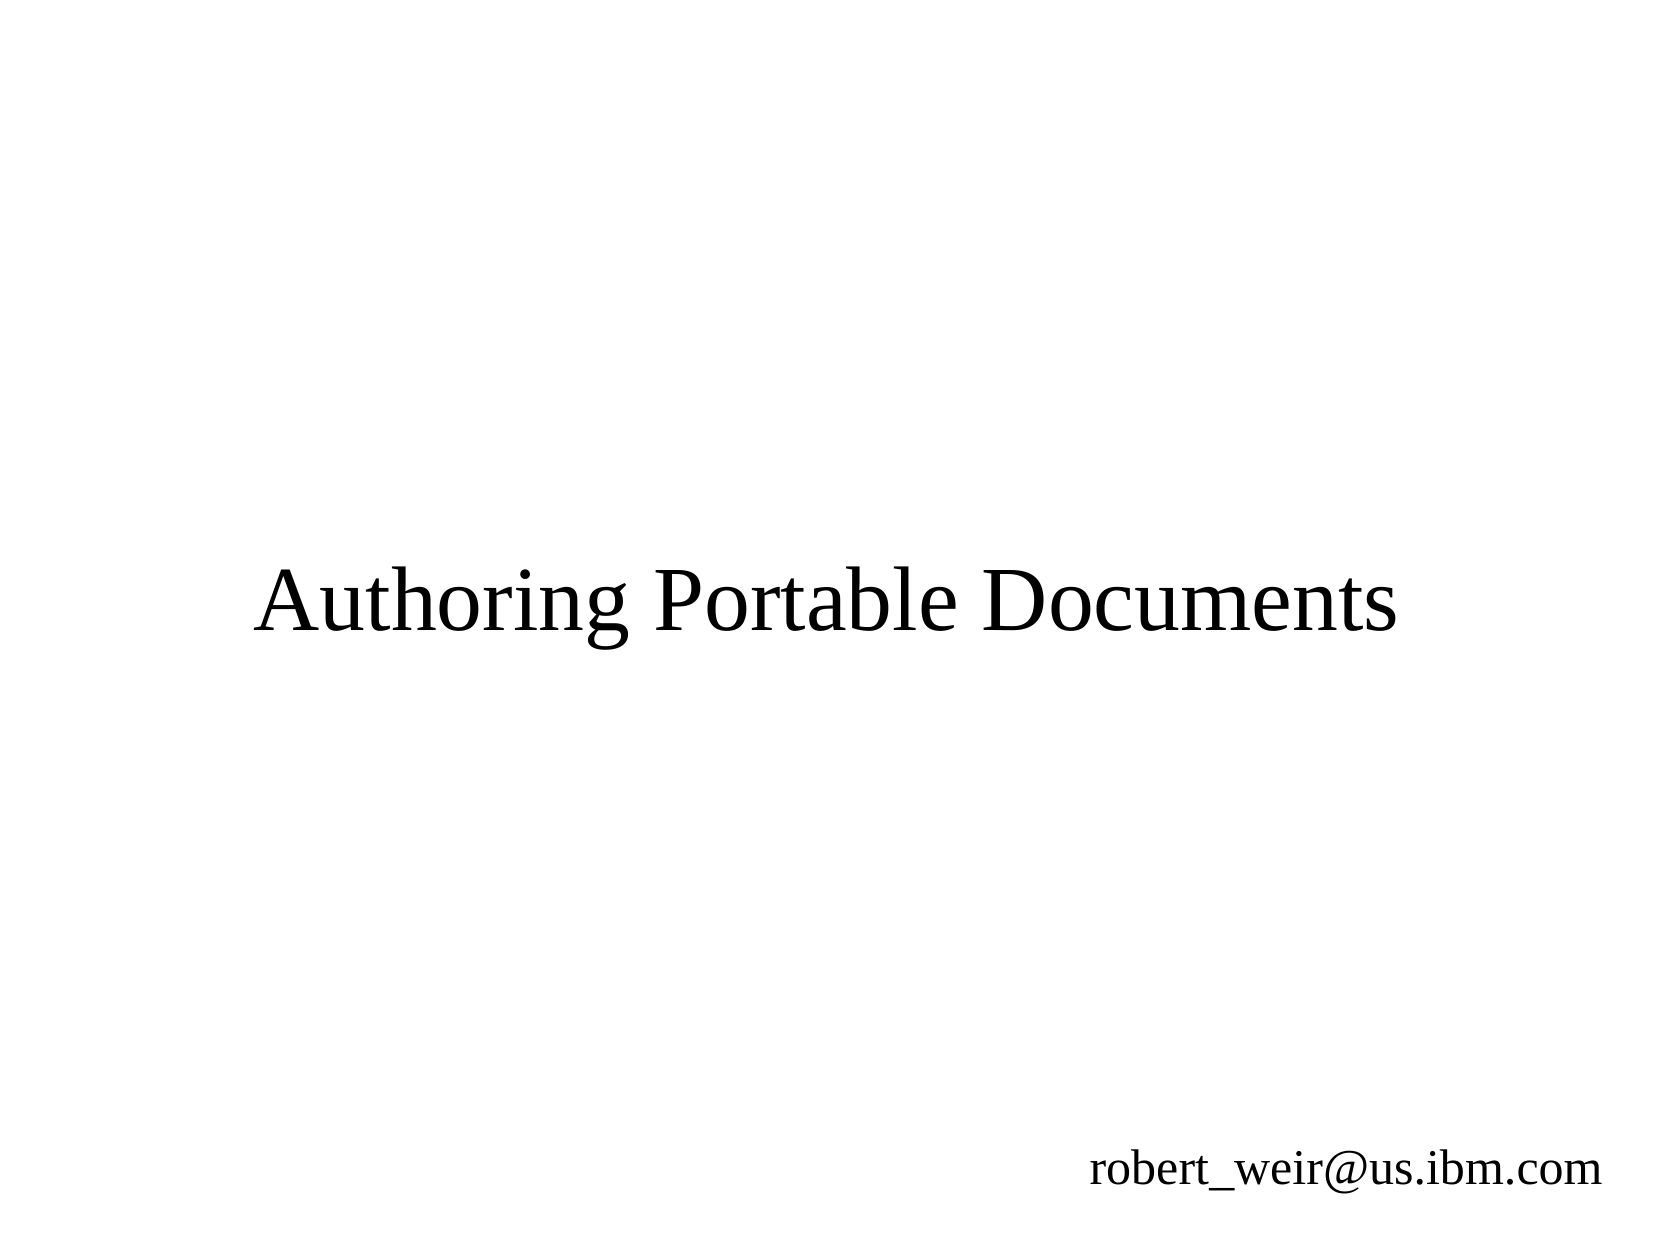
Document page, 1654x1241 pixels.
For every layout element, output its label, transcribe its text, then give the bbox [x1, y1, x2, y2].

text_box robert_weir@us.ibm.com [1089, 1140, 1593, 1197]
title Authoring Portable Documents [121, 442, 1534, 757]
